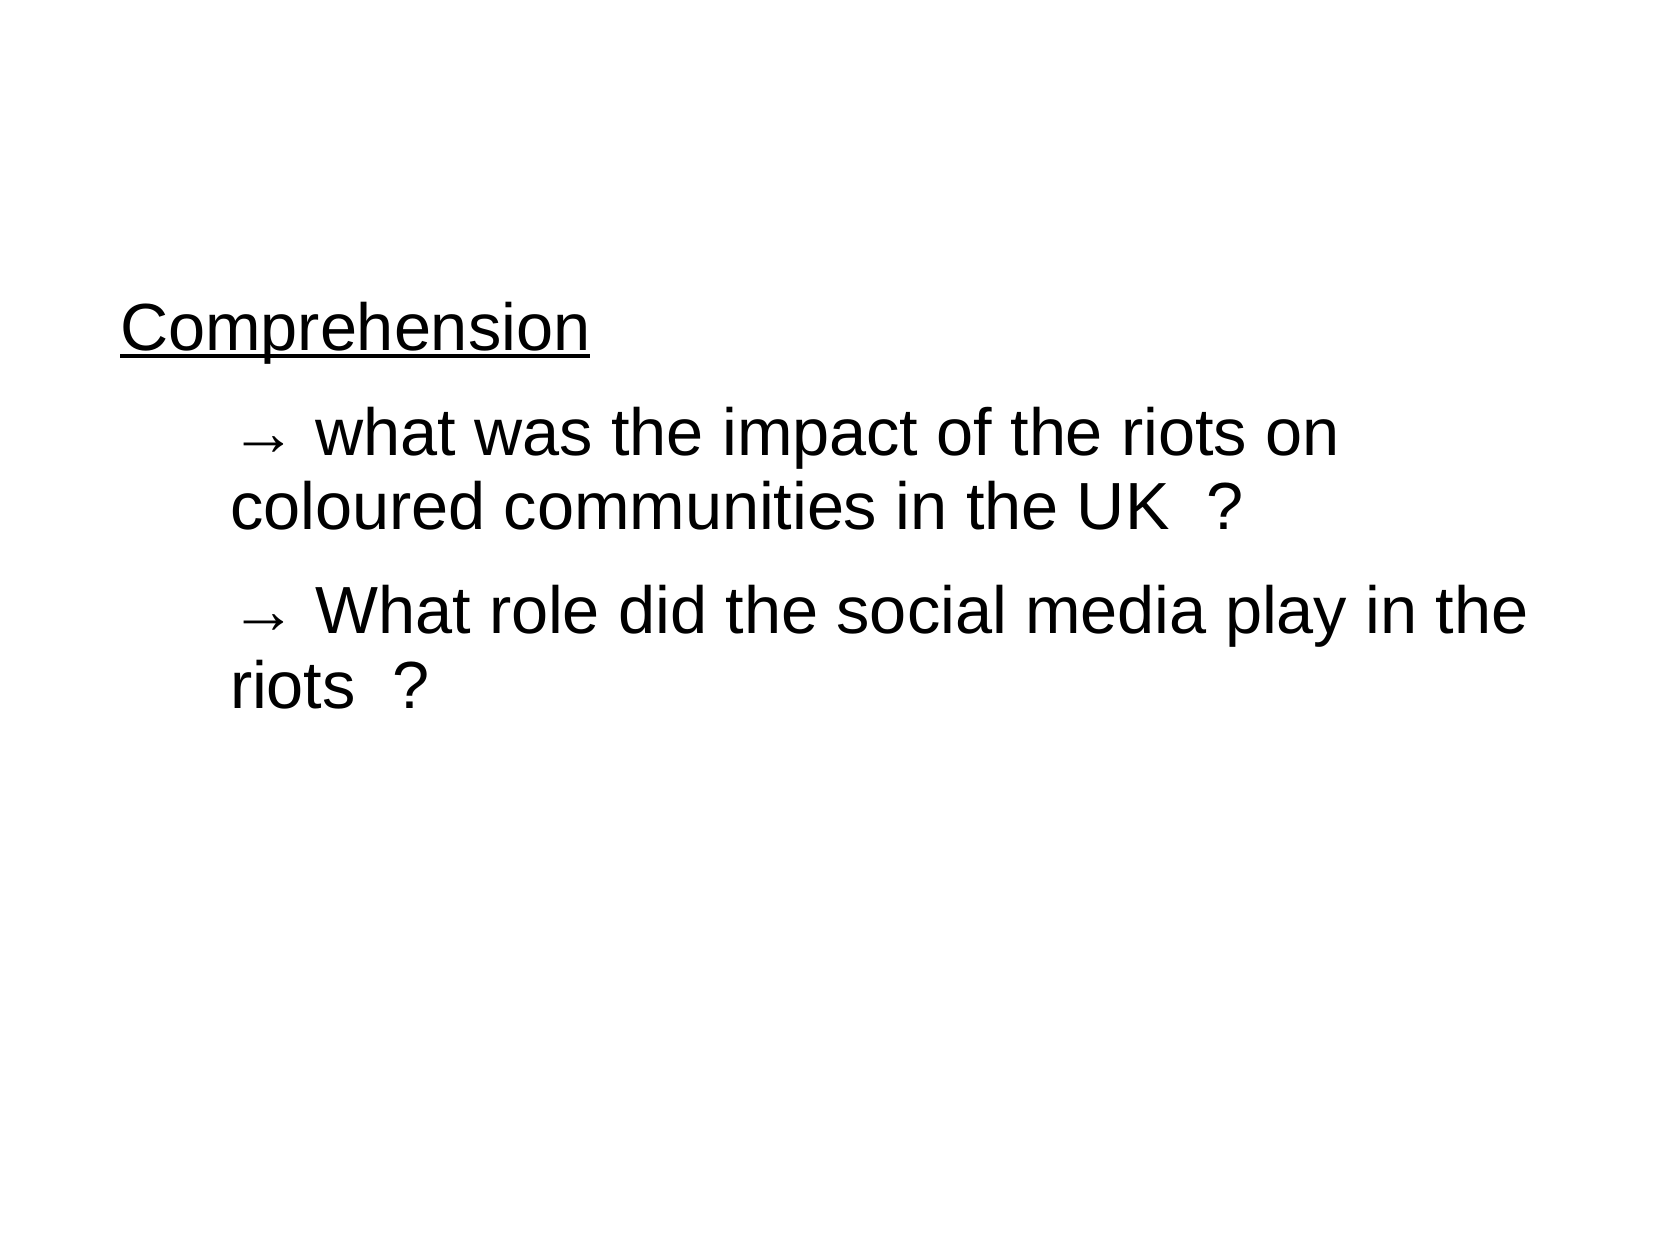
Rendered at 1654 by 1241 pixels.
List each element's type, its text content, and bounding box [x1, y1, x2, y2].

list Comprehension → what was the impact of the riots on coloured communities in the UK ? → What role did the social media play in the riots ? [82, 290, 1571, 1109]
